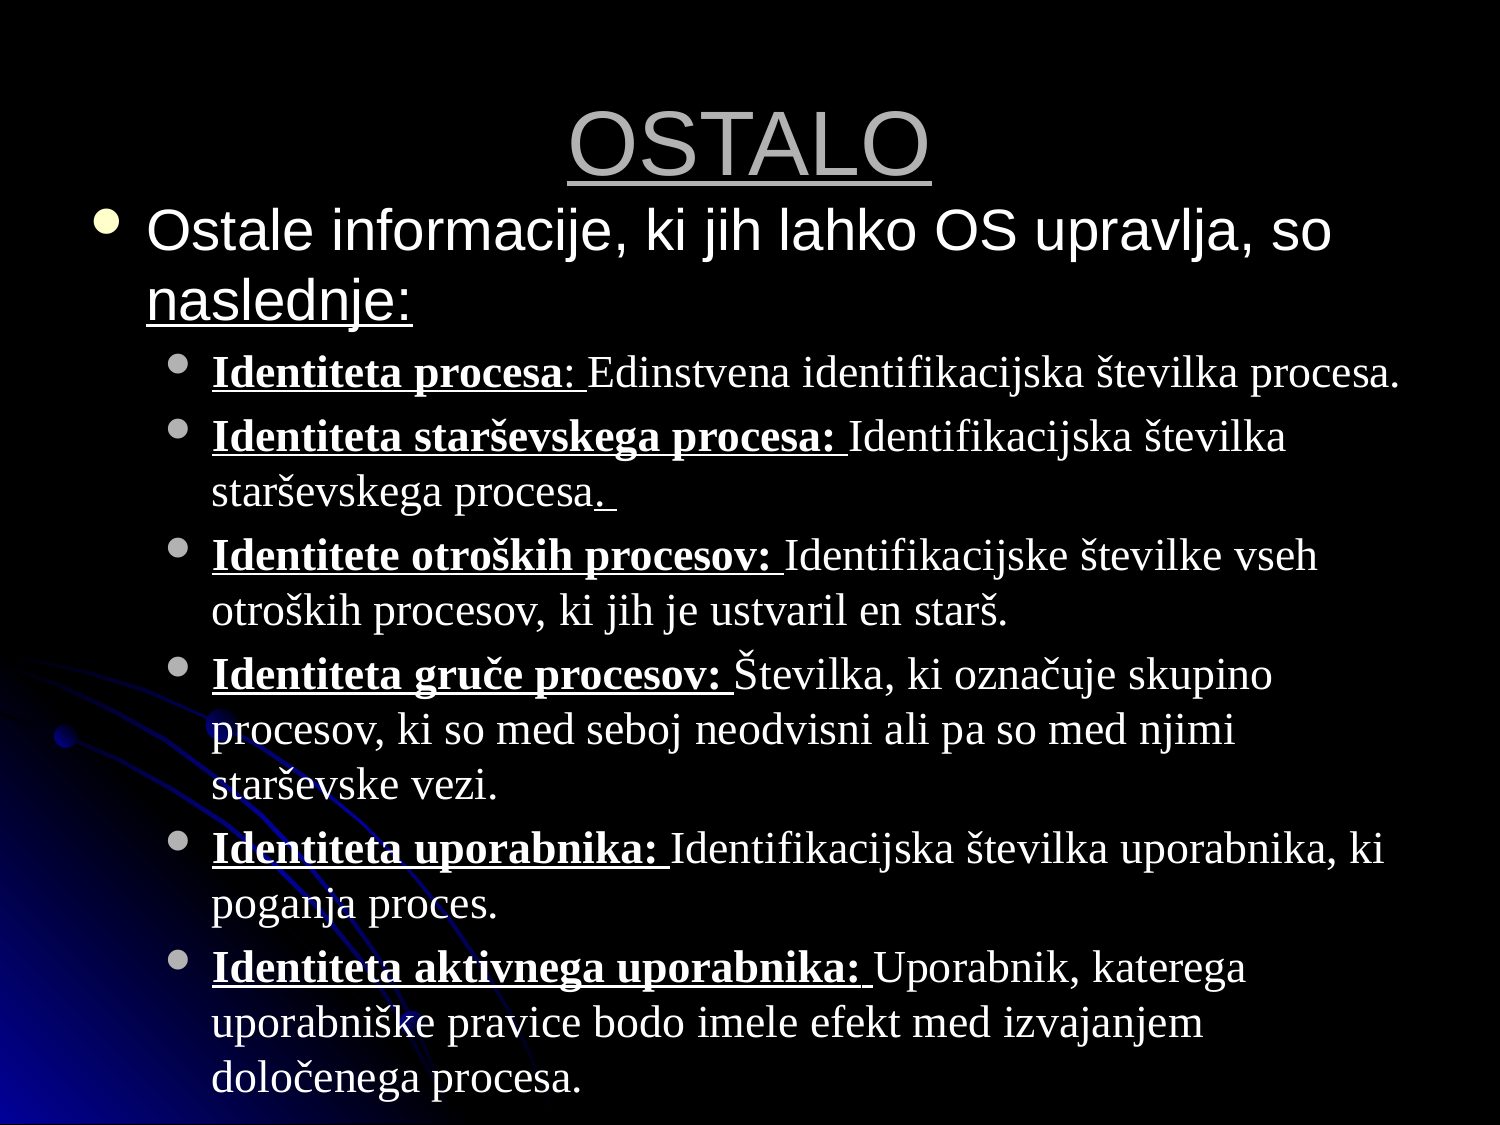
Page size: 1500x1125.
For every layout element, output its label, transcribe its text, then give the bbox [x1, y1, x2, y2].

list Ostale informacije, ki jih lahko OS upravlja, so naslednje: Identiteta procesa: Edinstvena identifikacijska številka procesa. Identiteta starševskega procesa: Identifikacijska številka starševskega procesa. Identitete otroških procesov: Identifikacijske številke vseh otroških procesov, ki jih je ustvaril en starš. Identiteta gruče procesov: Številka, ki označuje skupino procesov, ki so med seboj neodvisni ali pa so med njimi starševske vezi. Identiteta uporabnika: Identifikacijska številka uporabnika, ki poganja proces. Identiteta aktivnega uporabnika: Uporabnik, katerega uporabniške pravice bodo imele efekt med izvajanjem določenega procesa. [75, 184, 1425, 1125]
title OSTALO [75, 45, 1425, 184]
